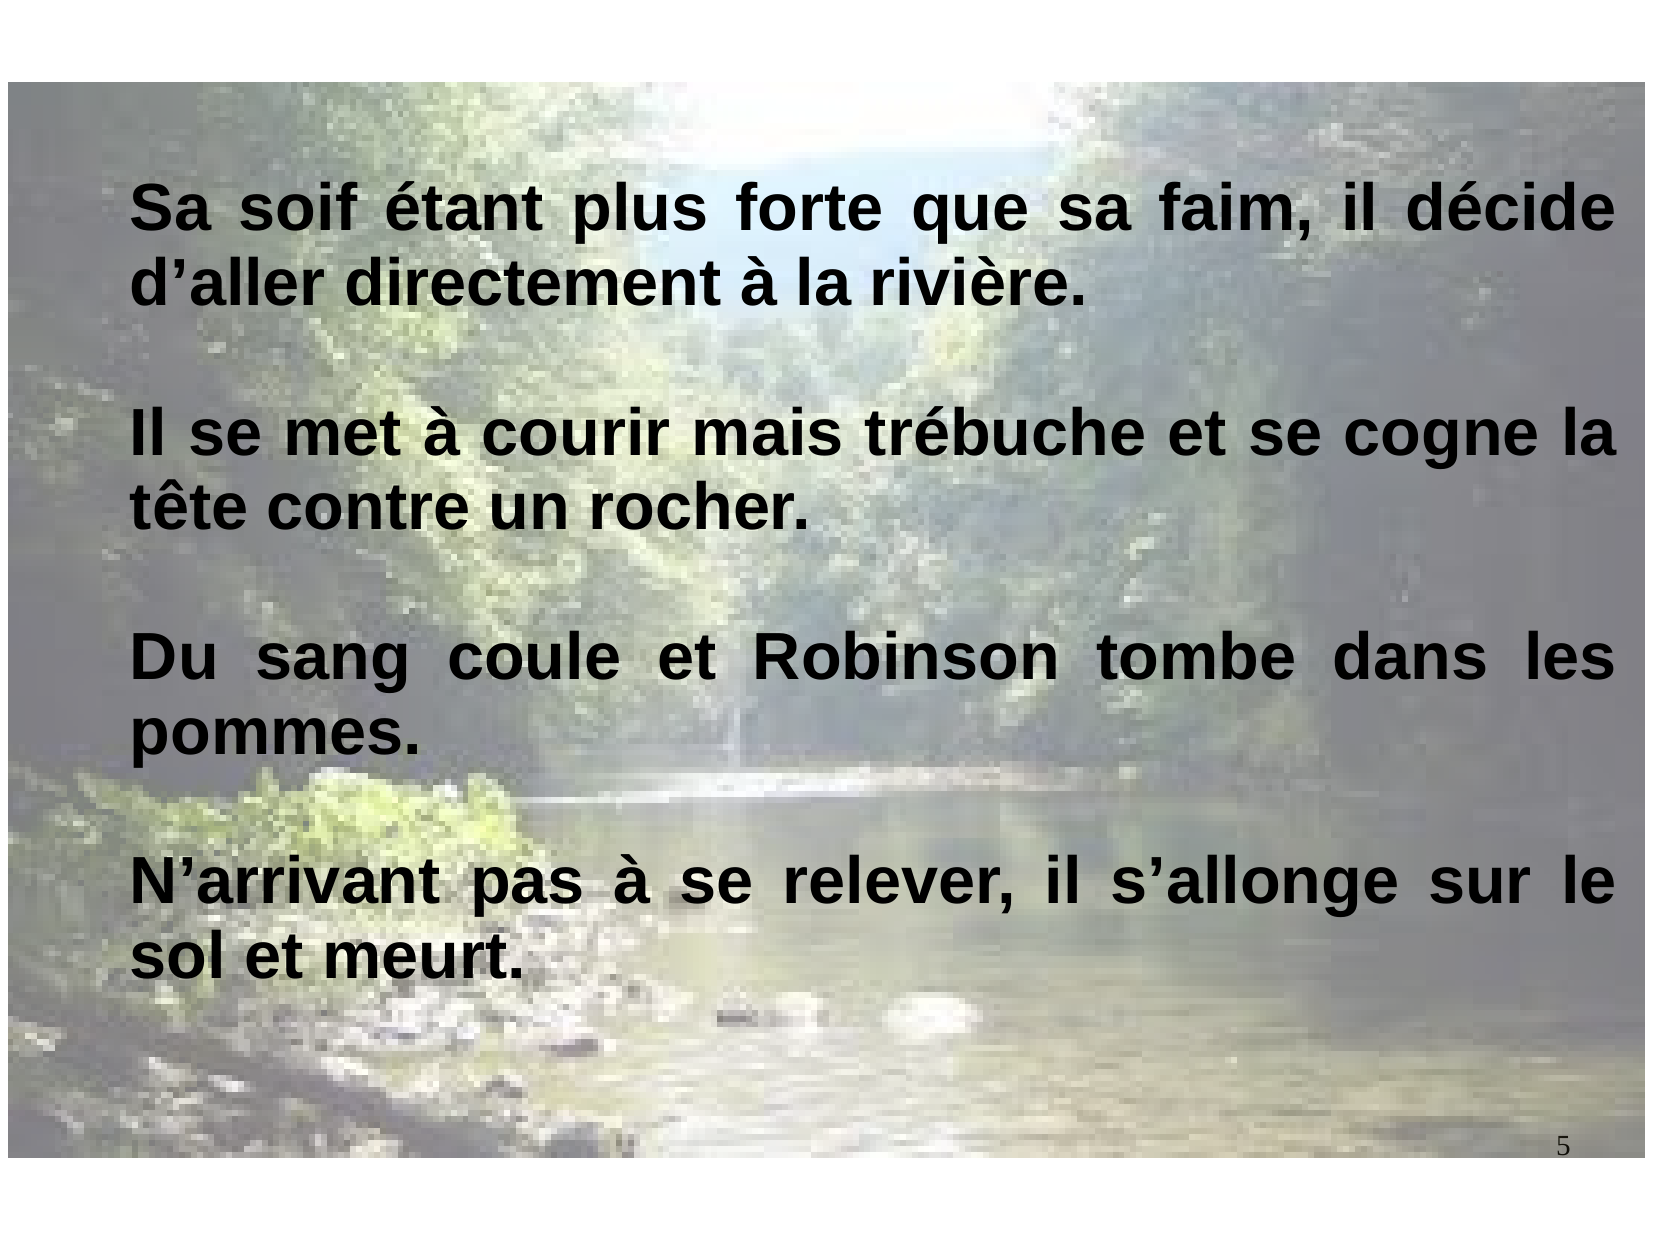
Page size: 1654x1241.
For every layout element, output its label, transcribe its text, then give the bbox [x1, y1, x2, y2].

subtitle Sa soif étant plus forte que sa faim, il décide d’aller directement à la rivière. Il se met à courir mais trébuche et se cogne la tête contre un rocher. Du sang coule et Robinson tombe dans les pommes. N’arrivant pas à se relever, il s’allonge sur le sol et meurt. [129, 141, 1619, 1022]
picture [8, 82, 1645, 1158]
